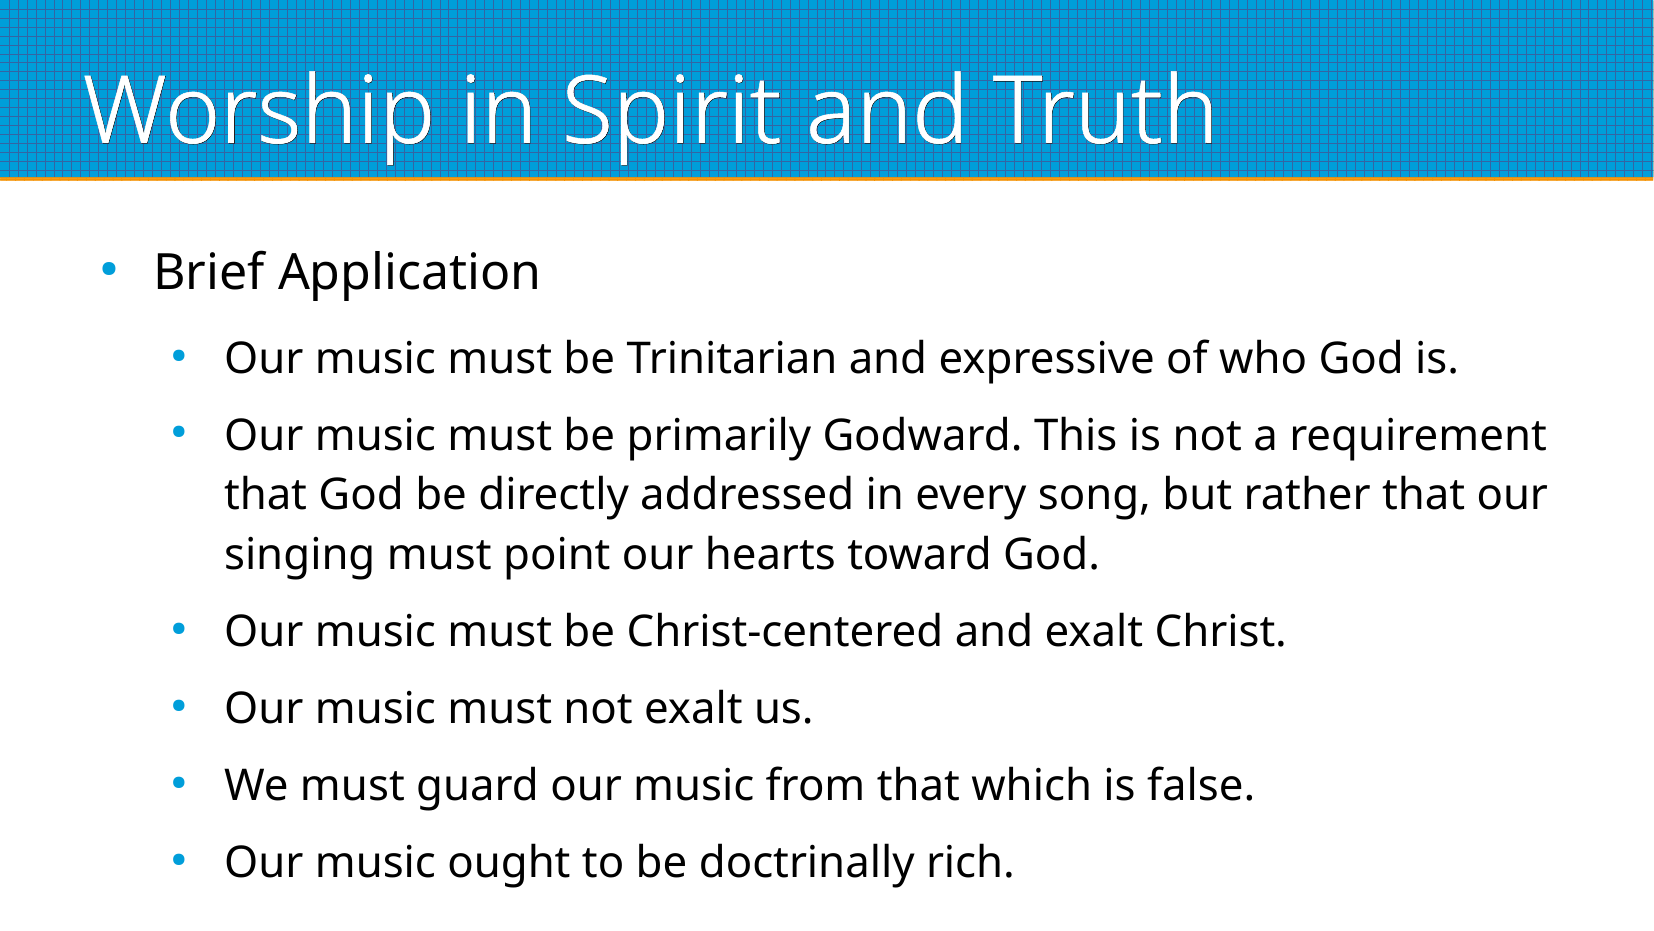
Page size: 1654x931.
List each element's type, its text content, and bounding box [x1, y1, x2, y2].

title Worship in Spirit and Truth [82, 14, 1571, 171]
list Brief Application Our music must be Trinitarian and expressive of who God is. Our music must be primarily Godward. This is not a requirement that God be directly addressed in every song, but rather that our singing must point our hearts toward God. Our music must be Christ-centered and exalt Christ. Our music must not exalt us. We must guard our music from that which is false. Our music ought to be doctrinally rich. [82, 236, 1563, 901]
